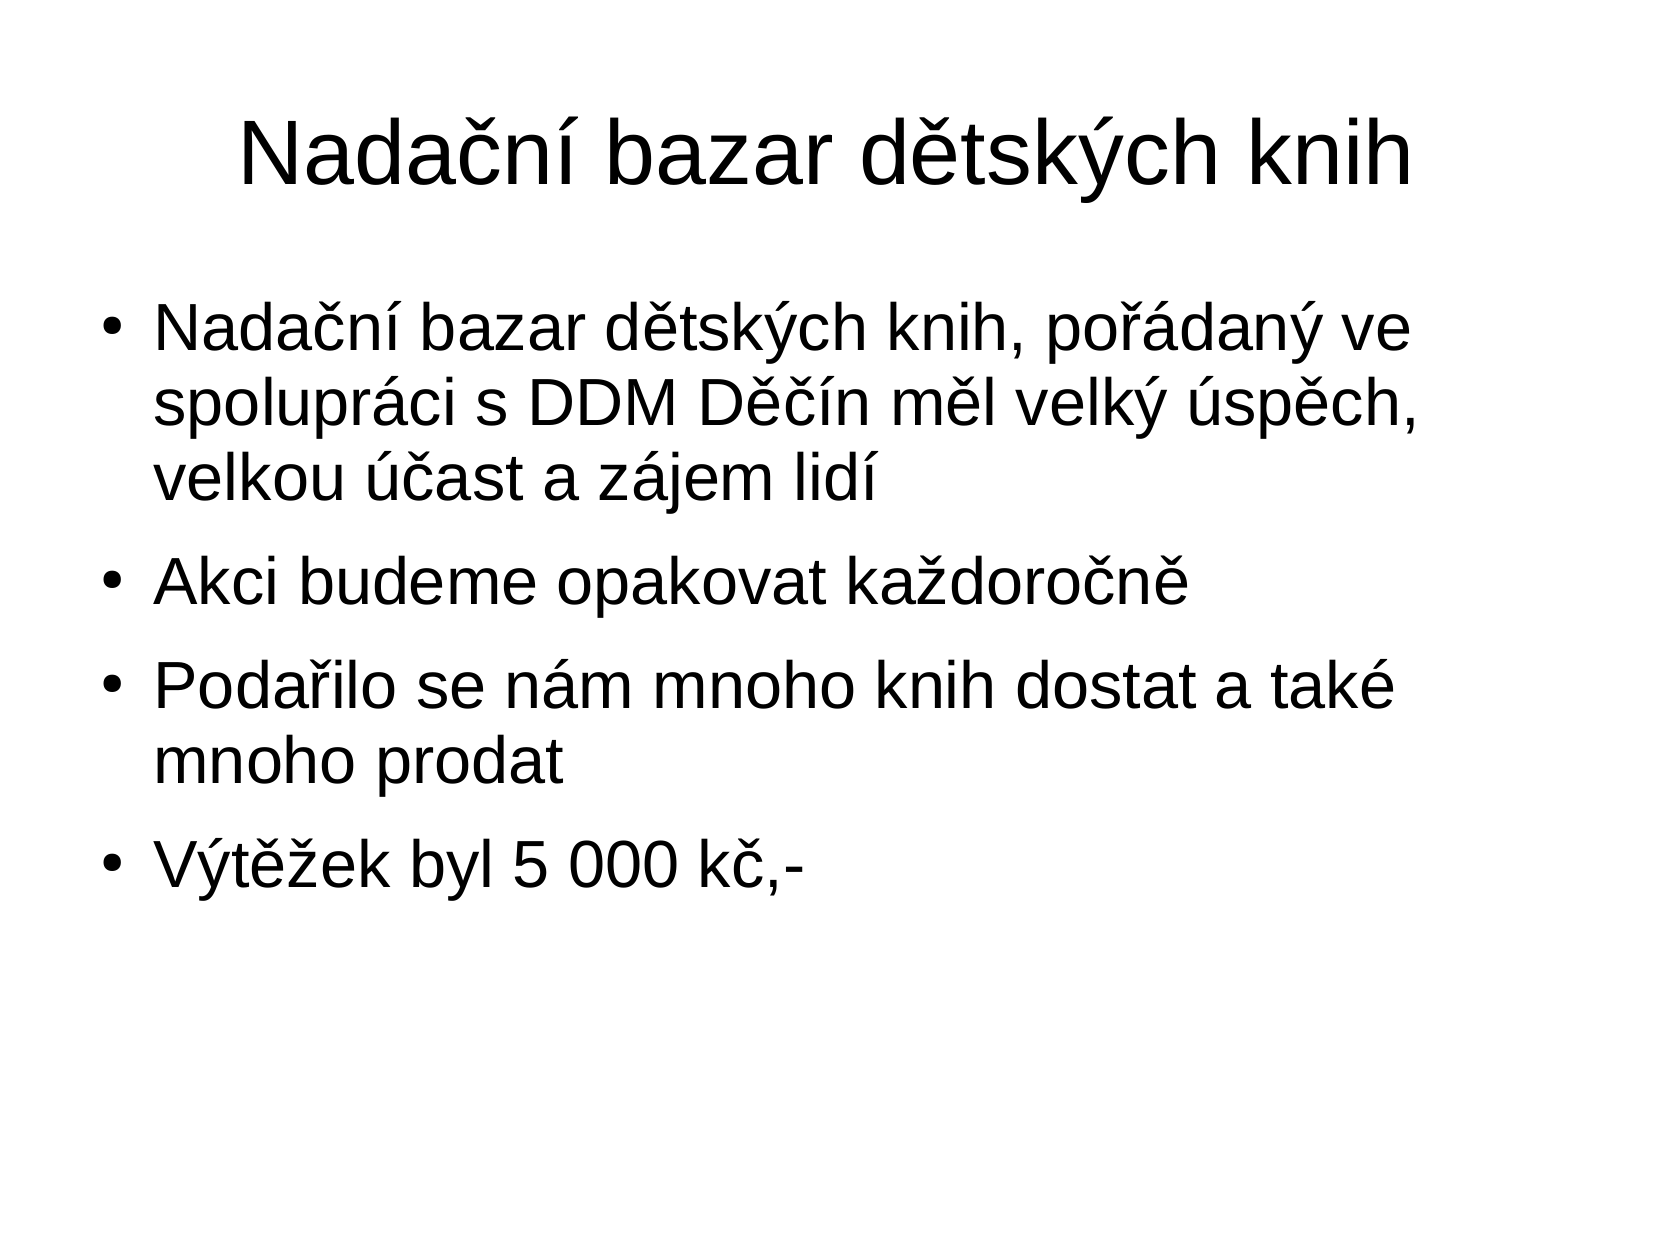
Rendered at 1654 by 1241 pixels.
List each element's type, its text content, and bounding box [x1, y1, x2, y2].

title Nadační bazar dětských knih [82, 49, 1571, 257]
list Nadační bazar dětských knih, pořádaný ve spolupráci s DDM Děčín měl velký úspěch, velkou účast a zájem lidí Akci budeme opakovat každoročně Podařilo se nám mnoho knih dostat a také mnoho prodat Výtěžek byl 5 000 kč,- [82, 290, 1571, 1109]
